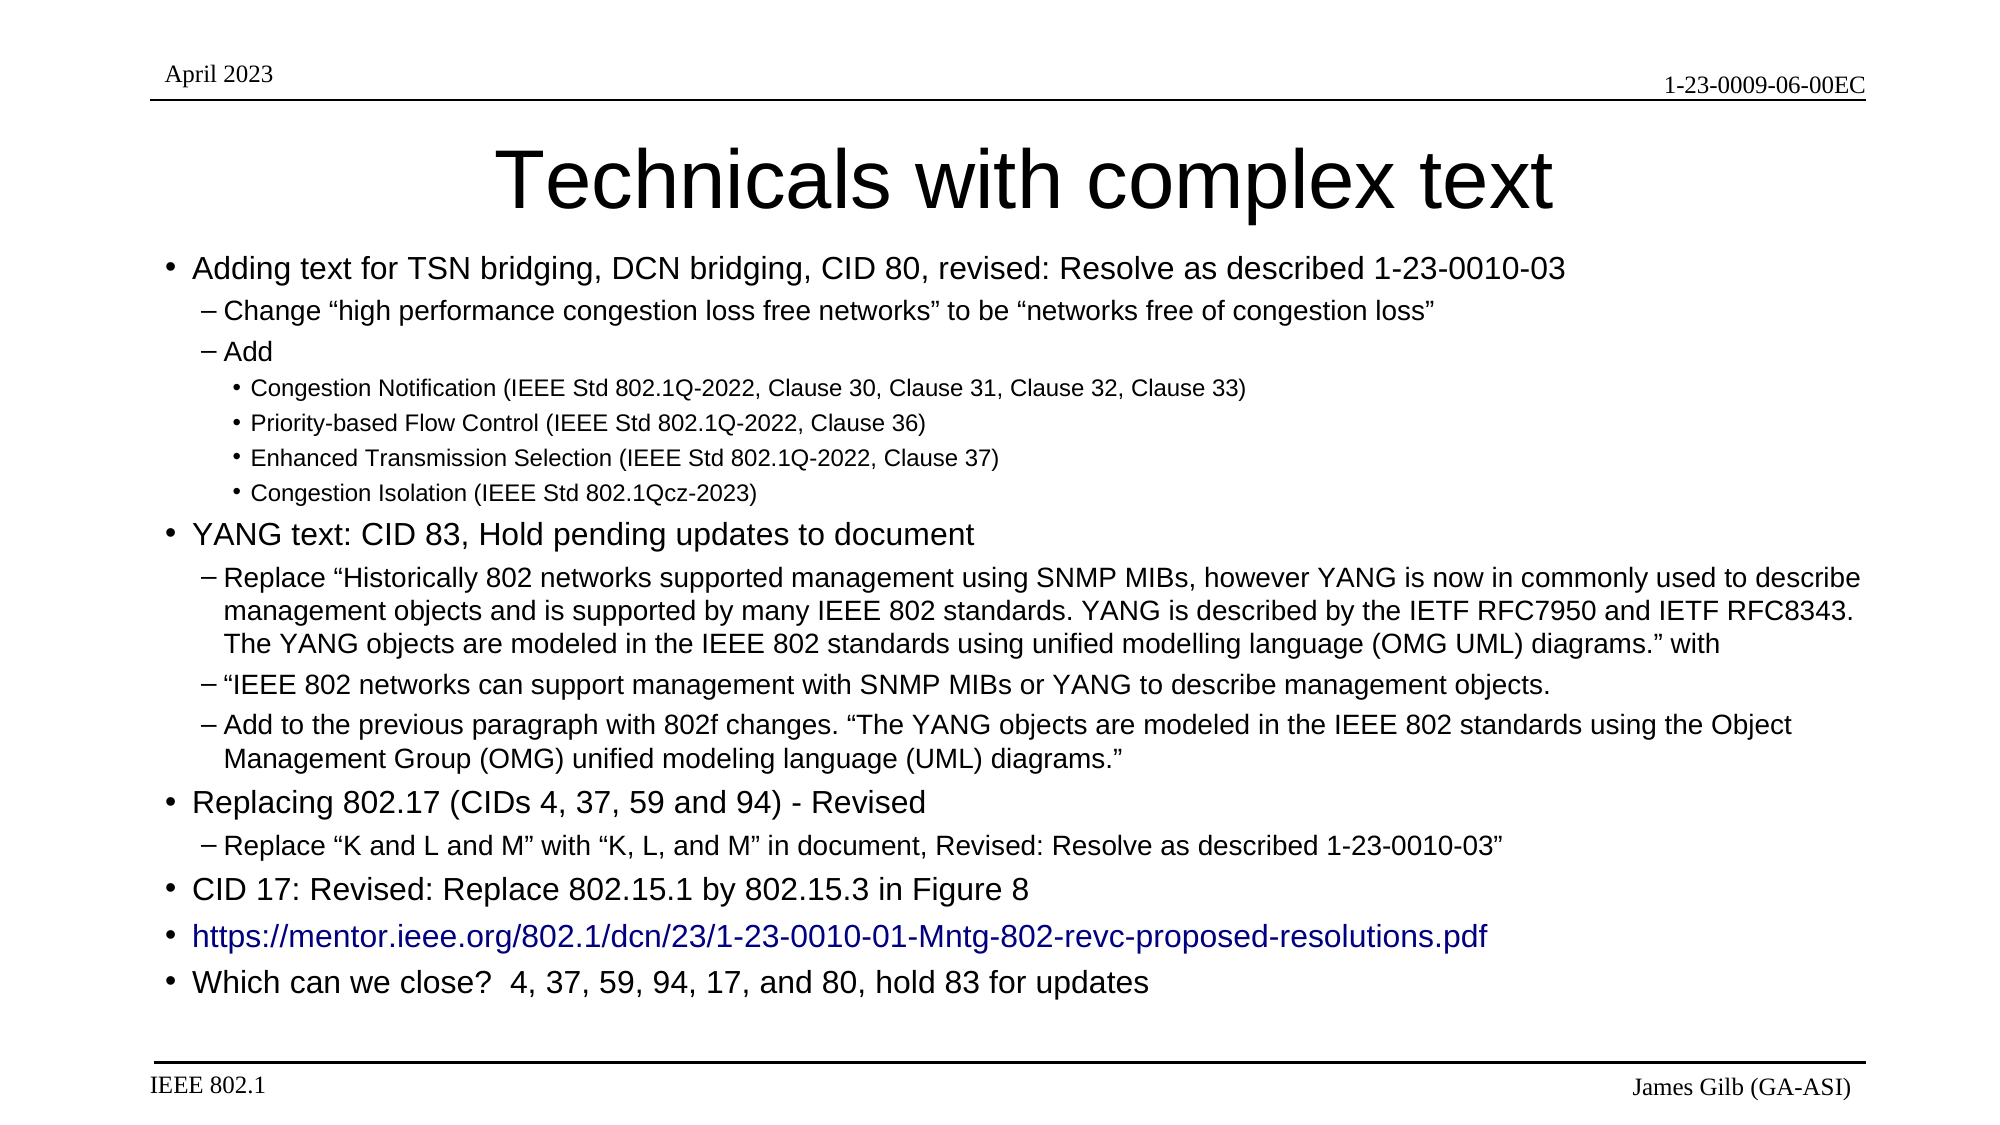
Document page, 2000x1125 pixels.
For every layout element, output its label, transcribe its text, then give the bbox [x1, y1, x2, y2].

title Technicals with complex text [149, 112, 1900, 238]
list Adding text for TSN bridging, DCN bridging, CID 80, revised: Resolve as described 1-23-0010-03 Change “high performance congestion loss free networks” to be “networks free of congestion loss” Add Congestion Notification (IEEE Std 802.1Q-2022, Clause 30, Clause 31, Clause 32, Clause 33) Priority-based Flow Control (IEEE Std 802.1Q-2022, Clause 36) Enhanced Transmission Selection (IEEE Std 802.1Q-2022, Clause 37) Congestion Isolation (IEEE Std 802.1Qcz-2023) YANG text: CID 83, Hold pending updates to document Replace “Historically 802 networks supported management using SNMP MIBs, however YANG is now in commonly used to describe management objects and is supported by many IEEE 802 standards. YANG is described by the IETF RFC7950 and IETF RFC8343. The YANG objects are modeled in the IEEE 802 standards using unified modelling language (OMG UML) diagrams.” with “IEEE 802 networks can support management with SNMP MIBs or YANG to describe management objects. Add to the previous paragraph with 802f changes. “The YANG objects are modeled in the IEEE 802 standards using the Object Management Group (OMG) unified modeling language (UML) diagrams.” Replacing 802.17 (CIDs 4, 37, 59 and 94) - Revised Replace “K and L and M” with “K, L, and M” in document, Revised: Resolve as described 1-23-0010-03” CID 17: Revised: Replace 802.15.1 by 802.15.3 in Figure 8 https://mentor.ieee.org/802.1/dcn/23/1-23-0010-01-Mntg-802-revc-proposed-resolutions.pdf Which can we close? 4, 37, 59, 94, 17, and 80, hold 83 for updates [150, 239, 1900, 1051]
